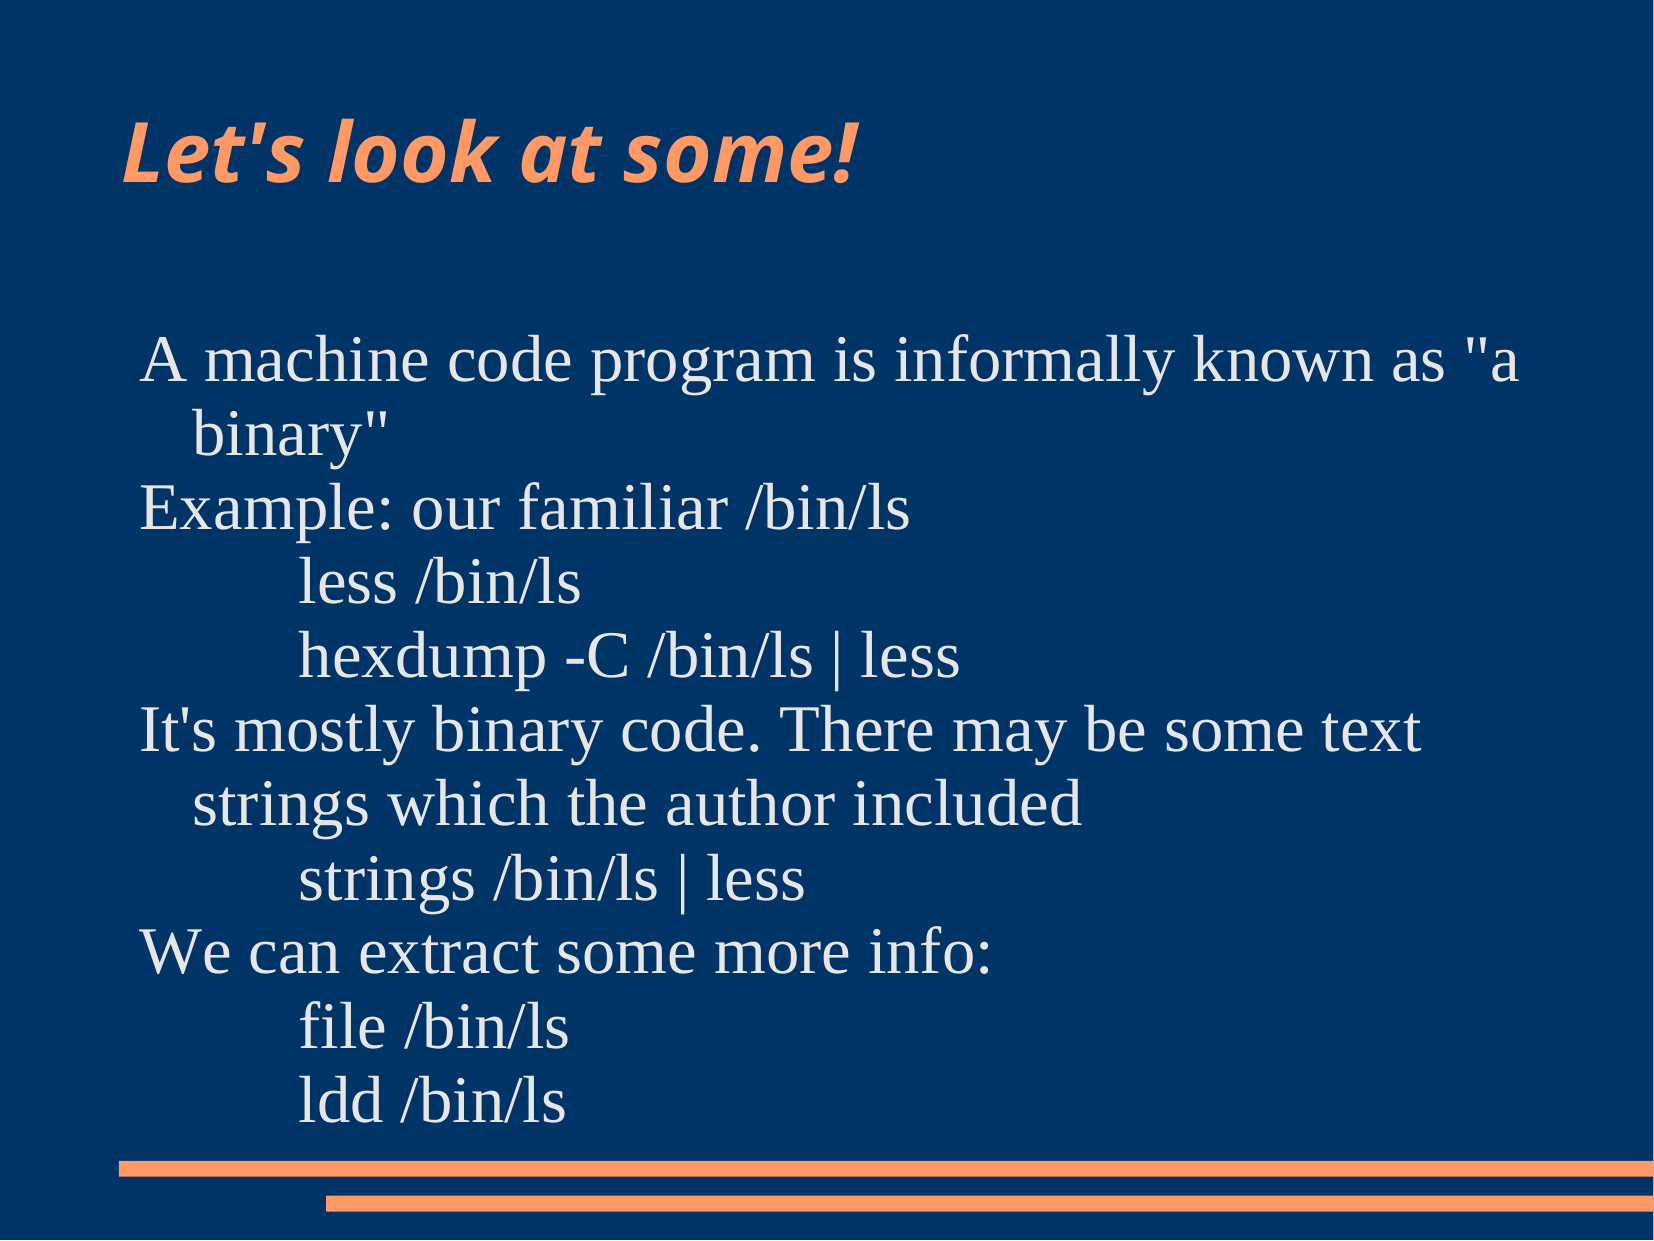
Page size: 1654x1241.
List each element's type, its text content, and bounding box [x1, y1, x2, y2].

list A machine code program is informally known as "a binary" Example: our familiar /bin/ls less /bin/ls hexdump -C /bin/ls | less It's mostly binary code. There may be some text strings which the author included strings /bin/ls | less We can extract some more info: file /bin/ls ldd /bin/ls [121, 322, 1561, 1134]
title Let's look at some! [121, 46, 1534, 254]
